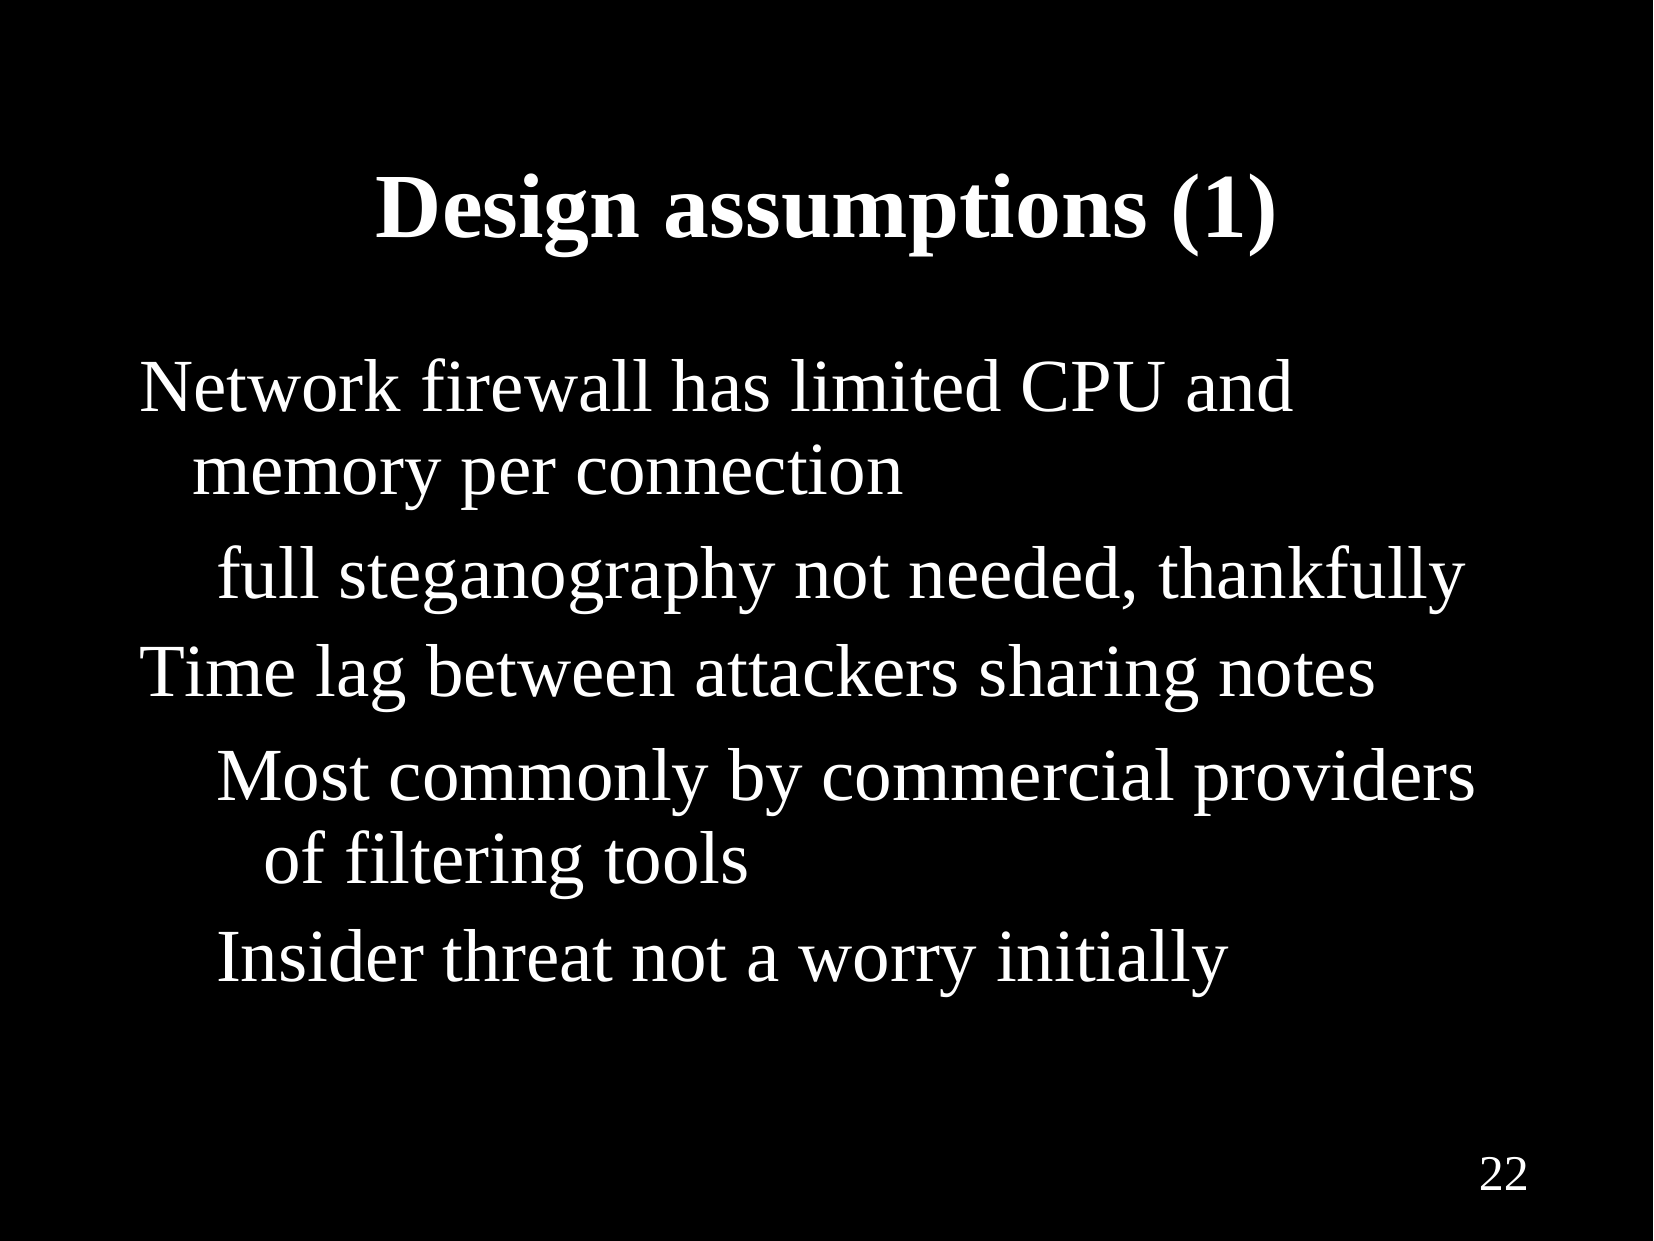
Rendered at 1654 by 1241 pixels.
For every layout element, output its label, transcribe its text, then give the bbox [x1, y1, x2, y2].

list Network firewall has limited CPU and memory per connection full steganography not needed, thankfully Time lag between attackers sharing notes Most commonly by commercial providers of filtering tools Insider threat not a worry initially [121, 344, 1534, 1207]
title Design assumptions (1) [121, 102, 1534, 311]
